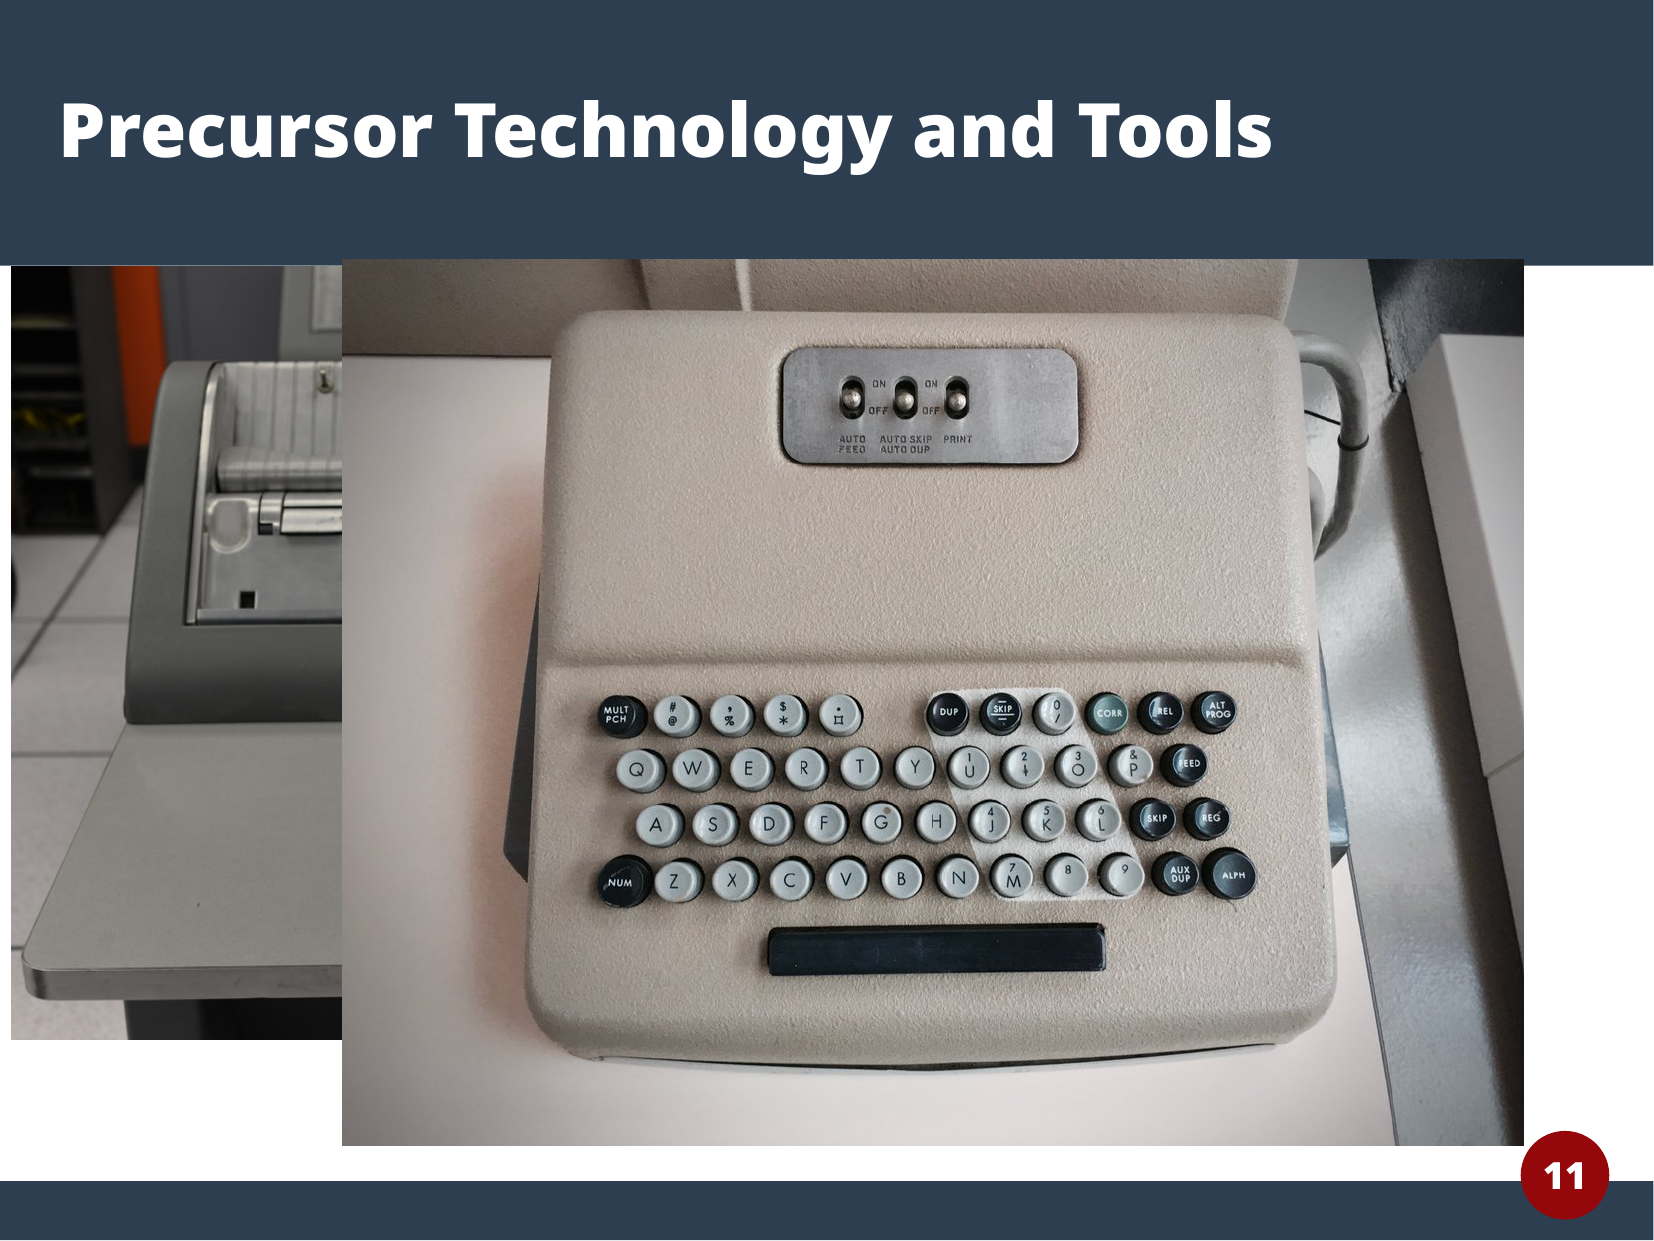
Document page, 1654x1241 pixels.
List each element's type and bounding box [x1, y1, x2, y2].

picture [11, 259, 1524, 1146]
text_box [59, 49, 1595, 207]
